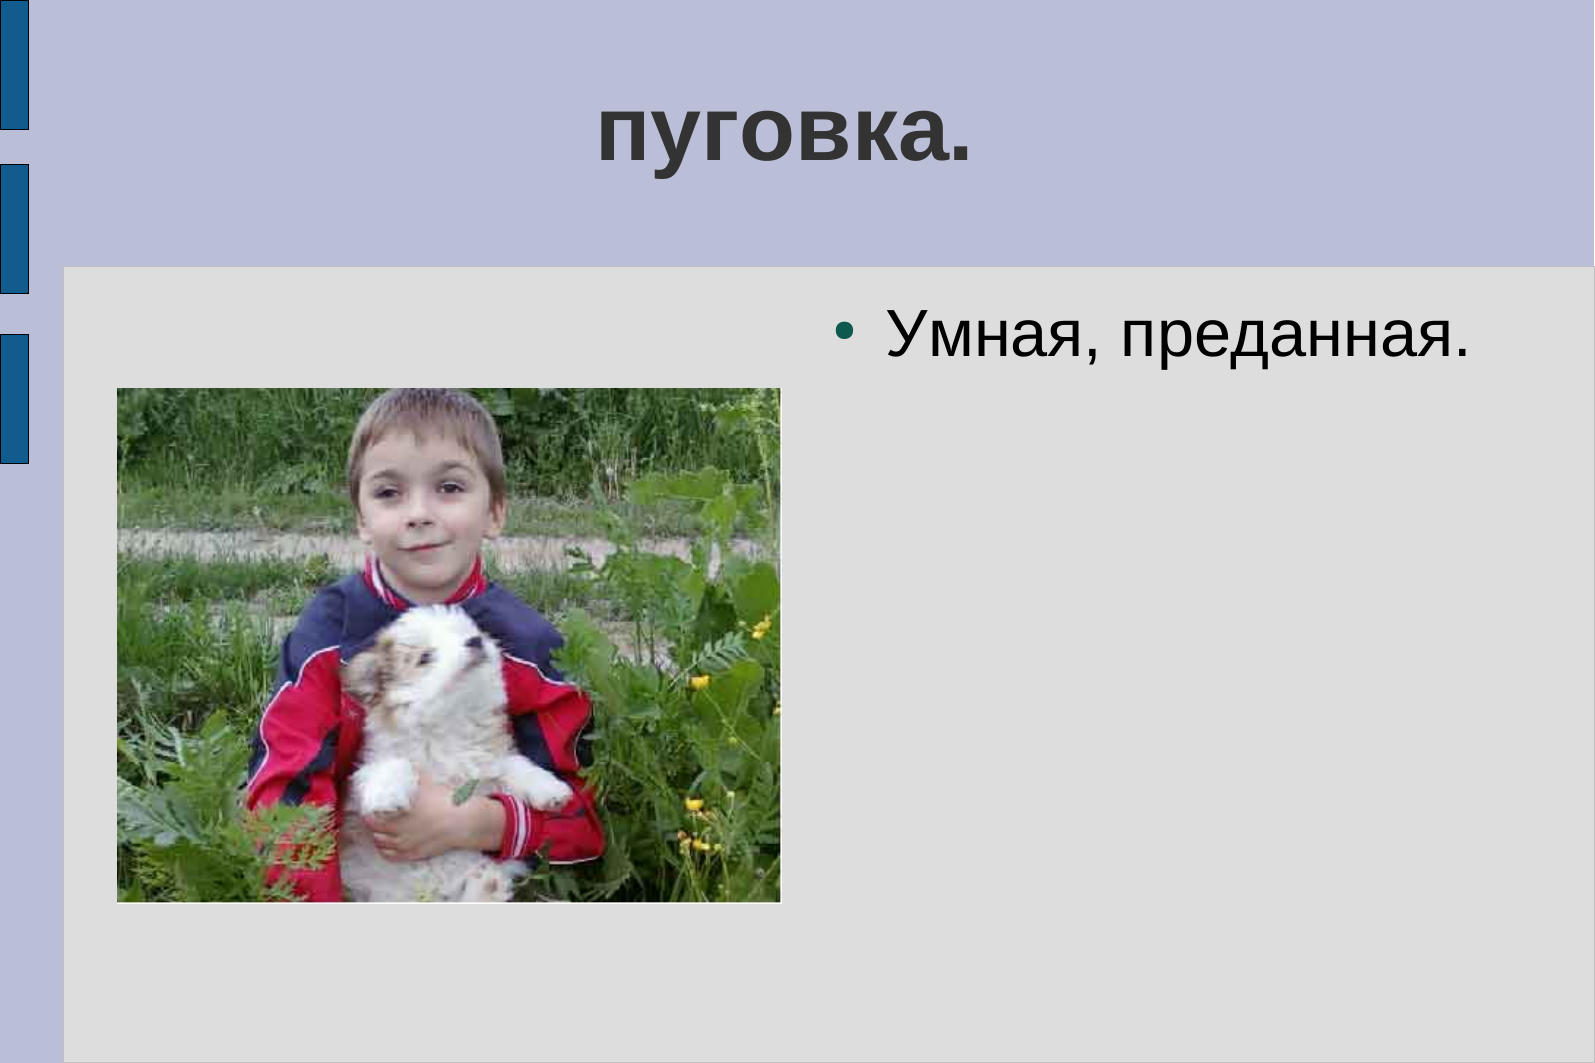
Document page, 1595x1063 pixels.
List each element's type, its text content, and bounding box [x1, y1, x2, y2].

picture [117, 388, 782, 905]
title пуговка. [117, 47, 1479, 210]
list Умная, преданная. [814, 295, 1480, 998]
